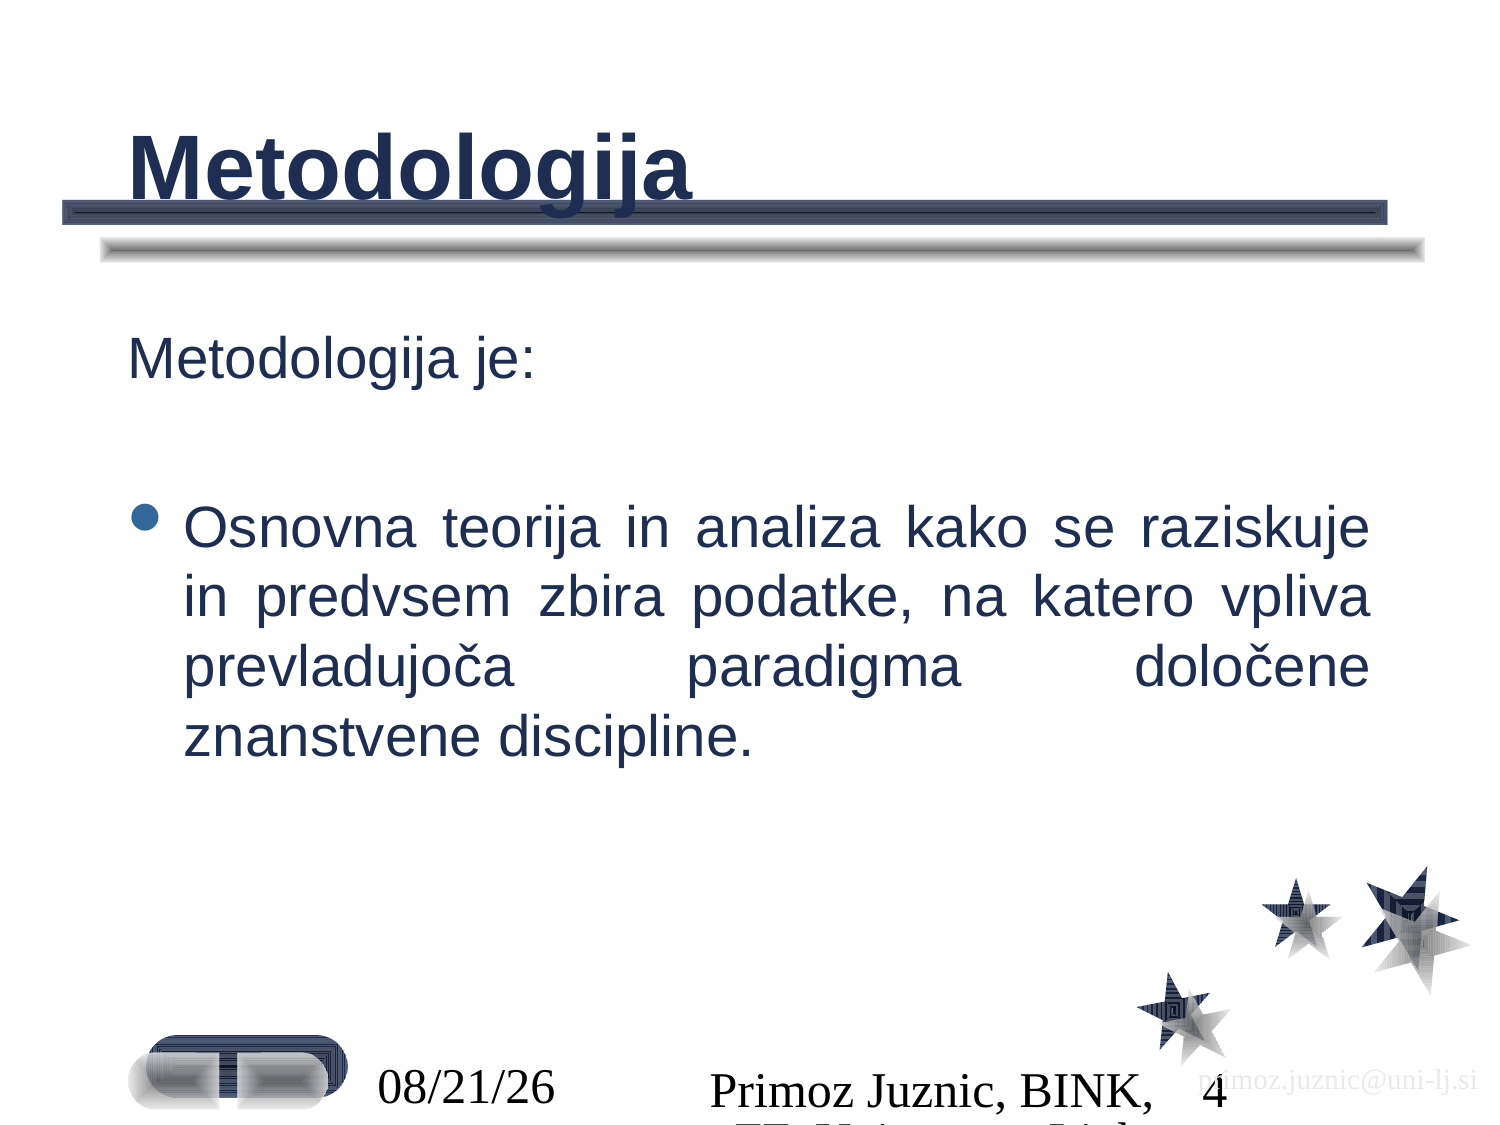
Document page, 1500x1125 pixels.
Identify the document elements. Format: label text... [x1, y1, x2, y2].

title Metodologija [112, 37, 1388, 225]
list Metodologija je: Osnovna teorija in analiza kako se raziskuje in predvsem zbira podatke, na katero vpliva prevladujoča paradigma določene znanstvene discipline. [112, 312, 1388, 988]
